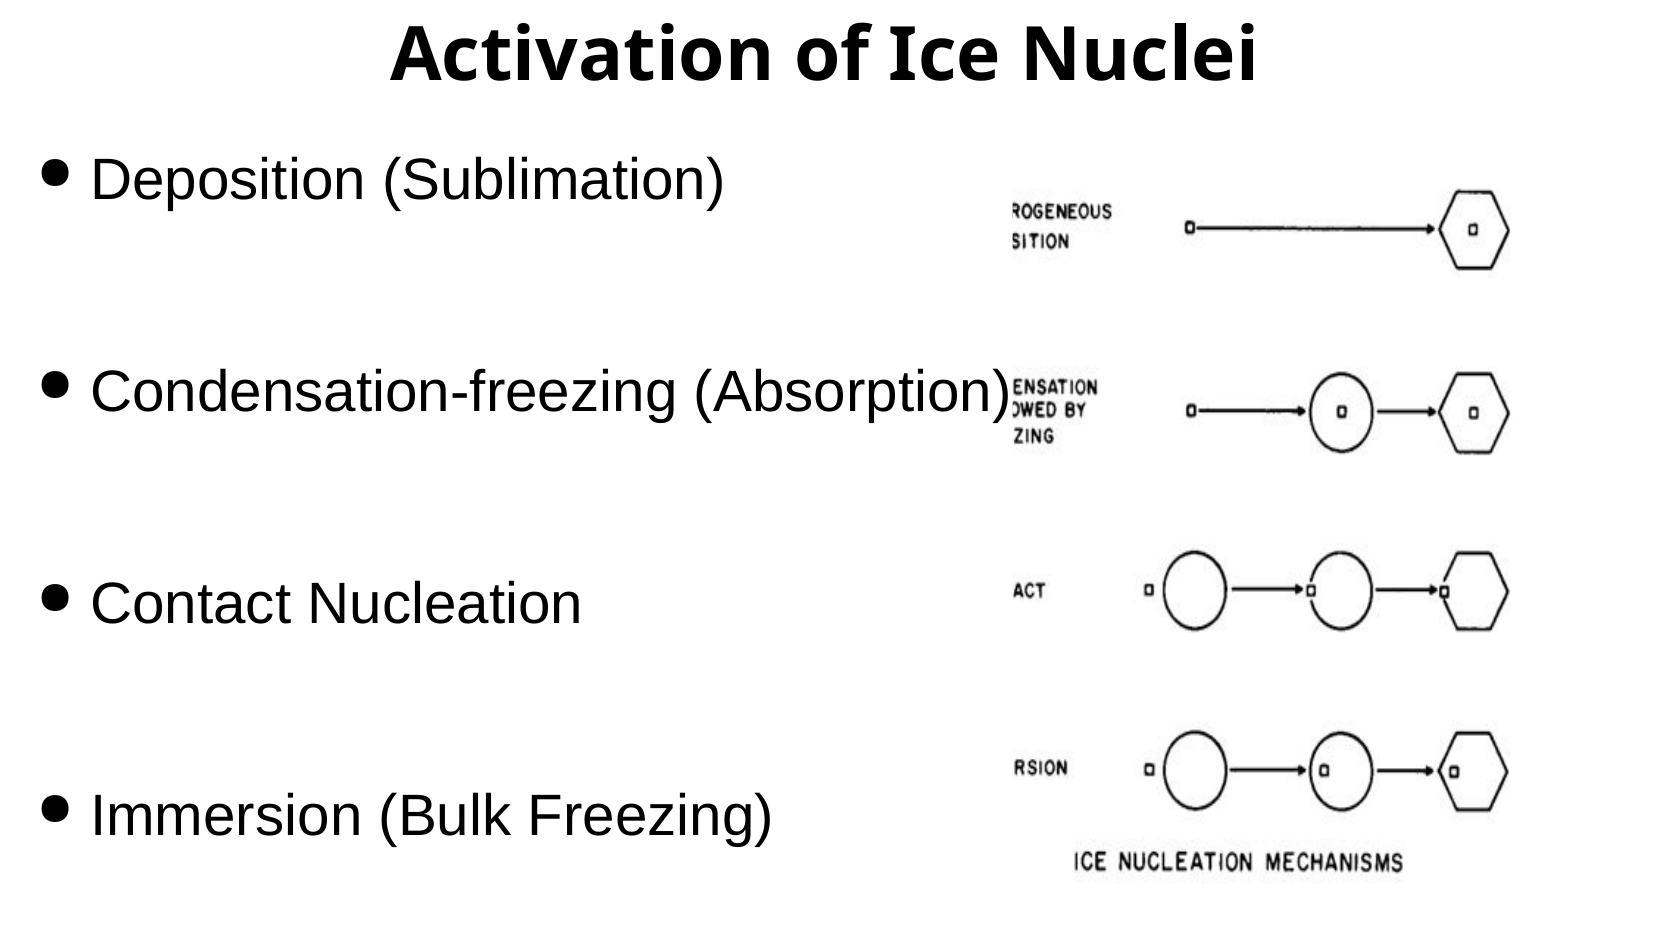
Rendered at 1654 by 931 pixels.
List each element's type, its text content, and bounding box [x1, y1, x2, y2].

title Activation of Ice Nuclei [0, 0, 1651, 101]
picture [1012, 110, 1611, 896]
text_box Deposition (Sublimation) Condensation-freezing (Absorption) Contact Nucleation Immersion (Bulk Freezing) [0, 133, 1012, 855]
